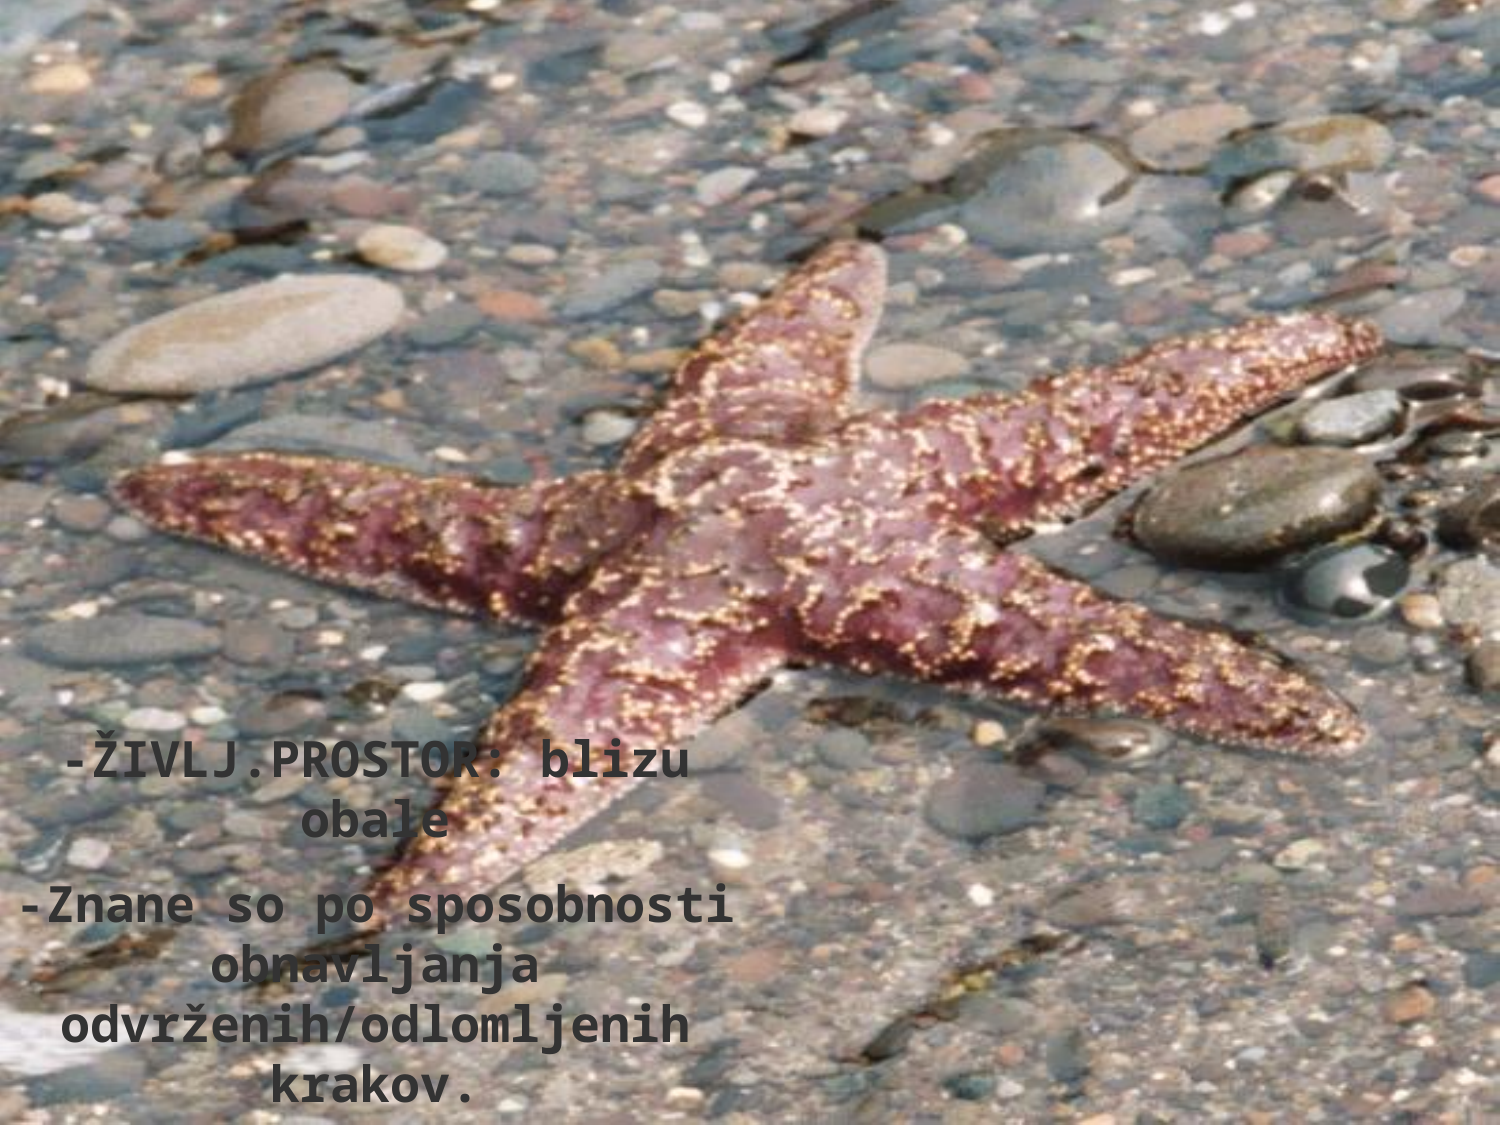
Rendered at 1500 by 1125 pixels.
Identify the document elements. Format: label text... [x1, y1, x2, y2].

text_box -ŽIVLJ.PROSTOR: blizu obale -Znane so po sposobnosti obnavljanja odvrženih/odlomljenih krakov. [0, 720, 750, 1121]
picture [0, 0, 1500, 1125]
